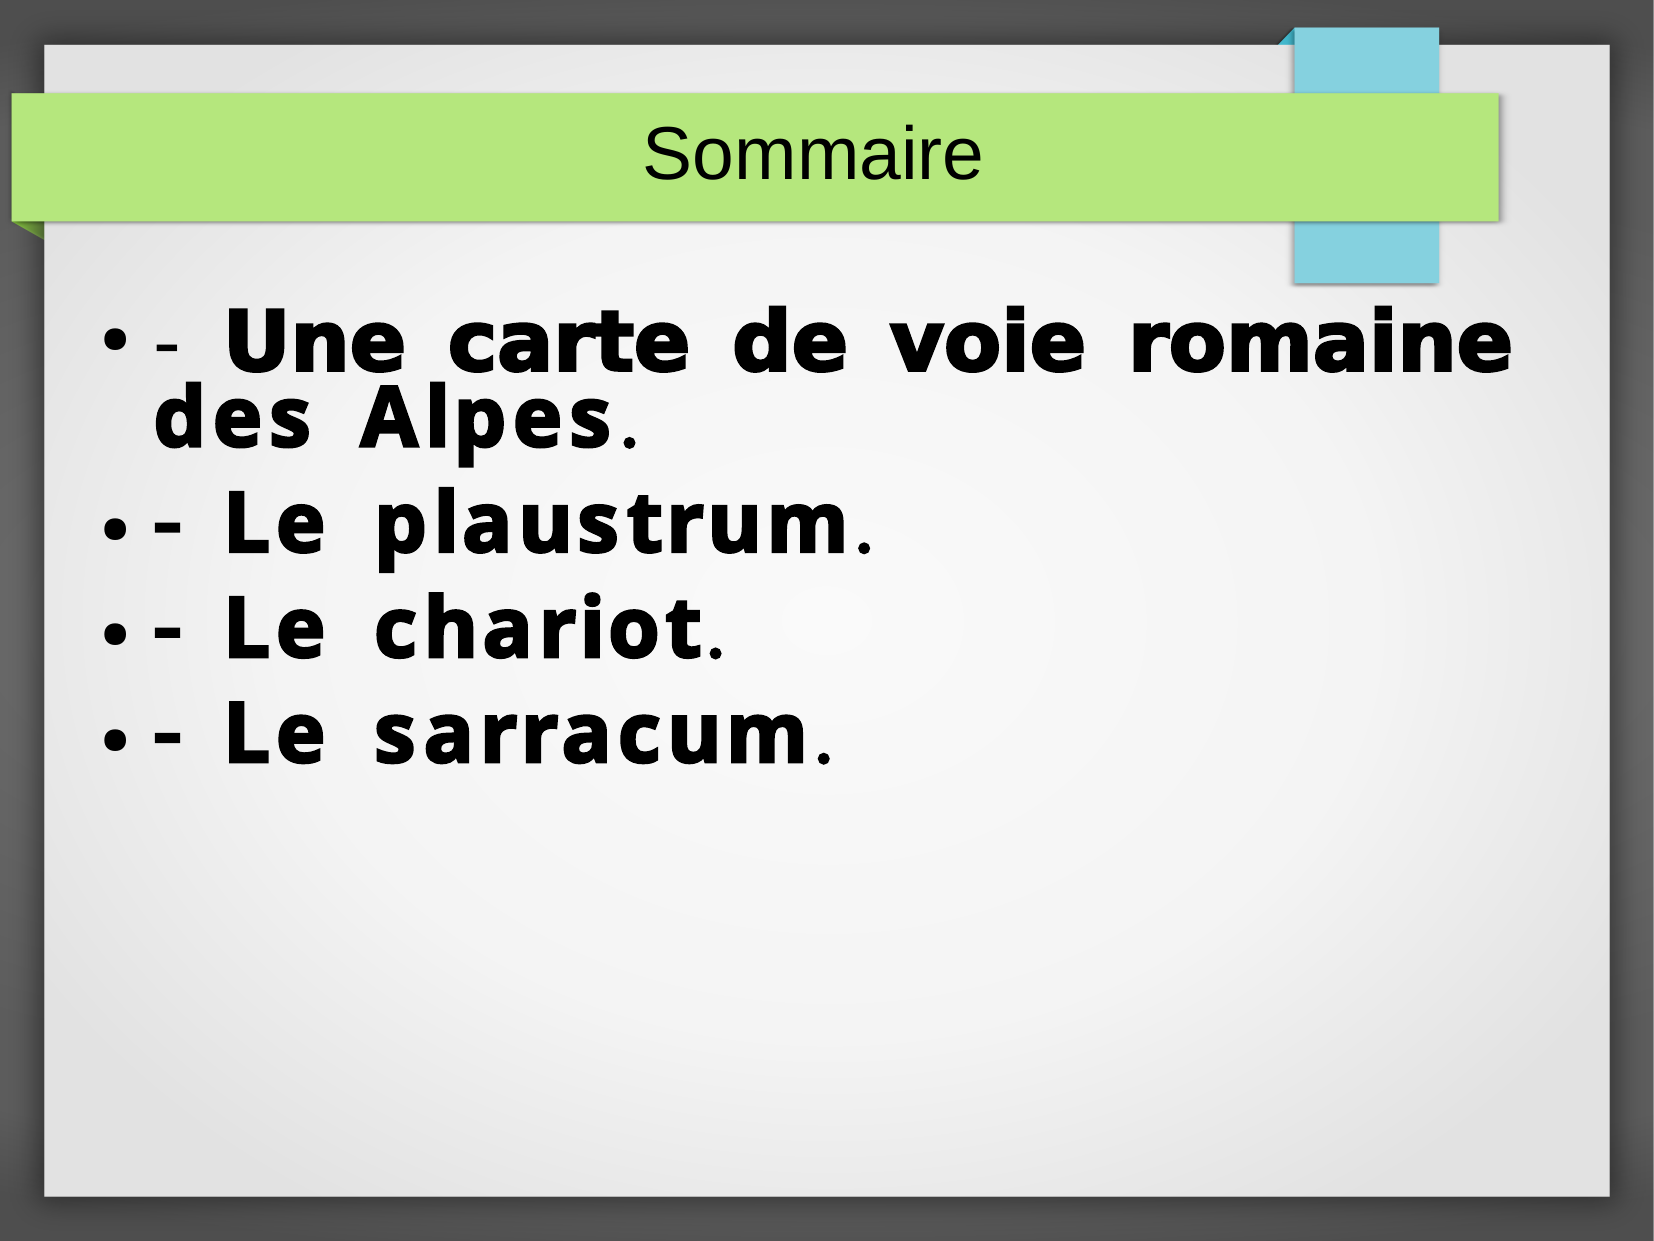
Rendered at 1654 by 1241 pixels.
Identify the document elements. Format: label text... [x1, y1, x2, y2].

title Sommaire [82, 94, 1264, 213]
picture [0, 0, 1654, 1241]
list - Une carte de voie romaine des Alpes. - Le plaustrum. - Le chariot. - Le sarracum. [82, 295, 1571, 1015]
